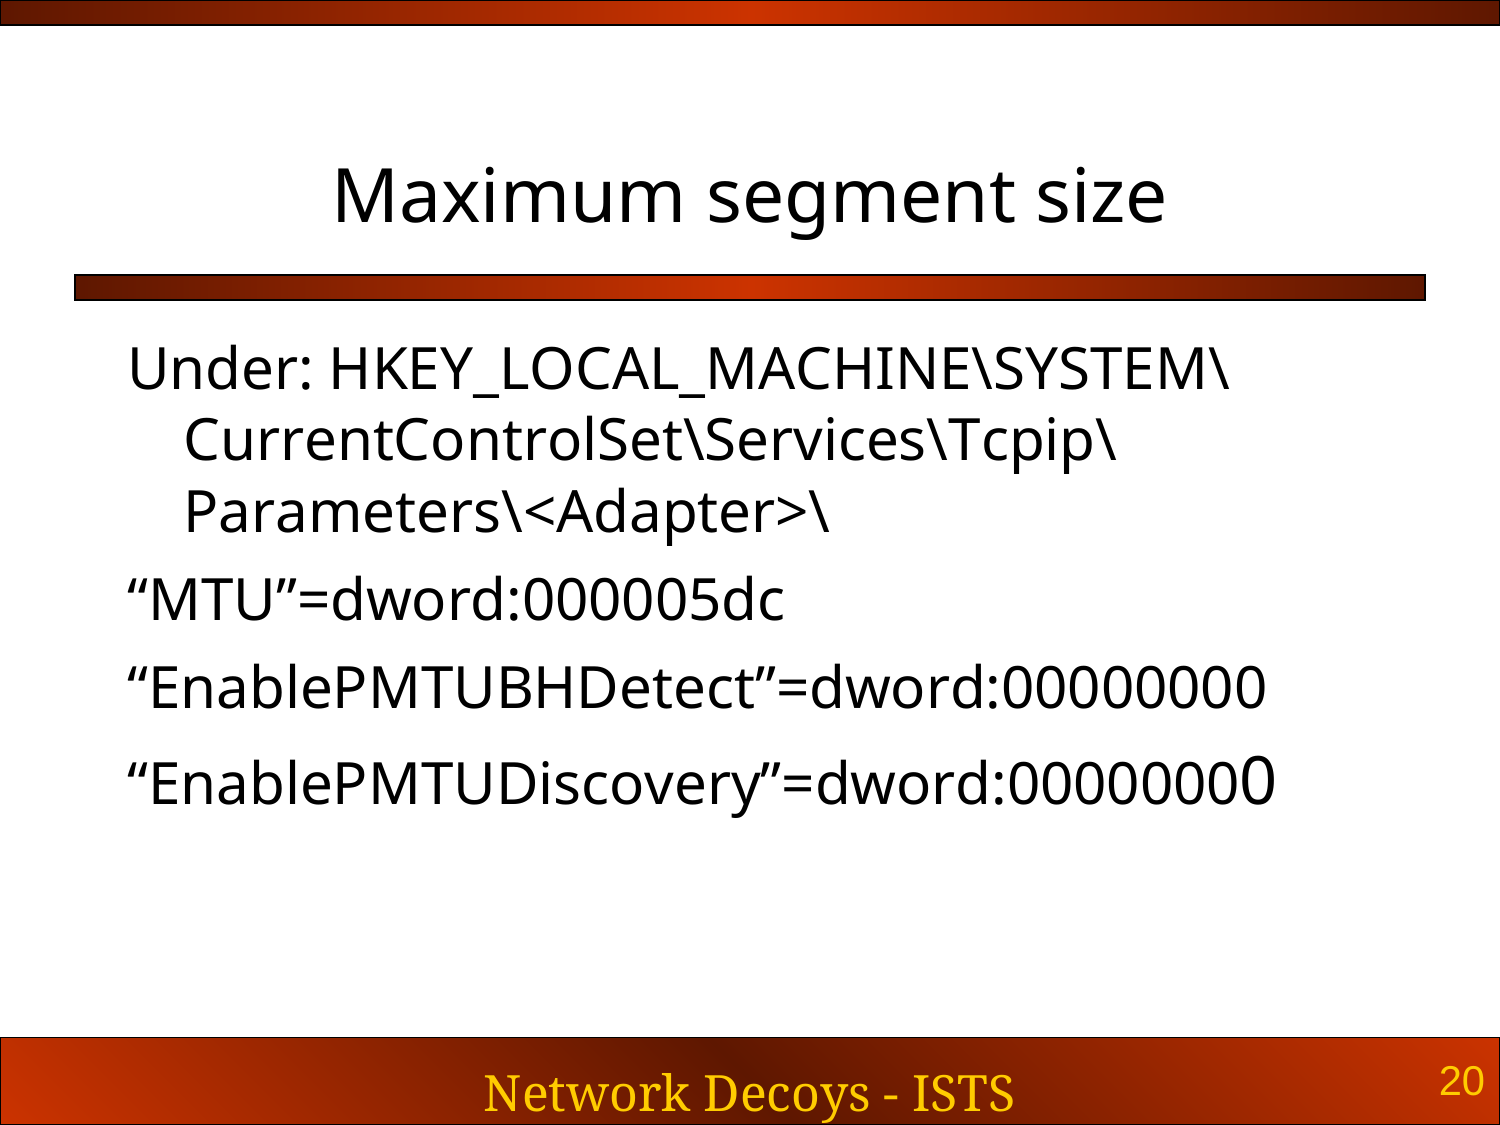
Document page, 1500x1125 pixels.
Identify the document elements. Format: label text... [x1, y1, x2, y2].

list Under: HKEY_LOCAL_MACHINE\SYSTEM\CurrentControlSet\Services\Tcpip\Parameters\<Adapter>\ “MTU”=dword:000005dc “EnablePMTUBHDetect”=dword:00000000 “EnablePMTUDiscovery”=dword:00000000 [112, 324, 1388, 1001]
title Maximum segment size [112, 99, 1388, 288]
